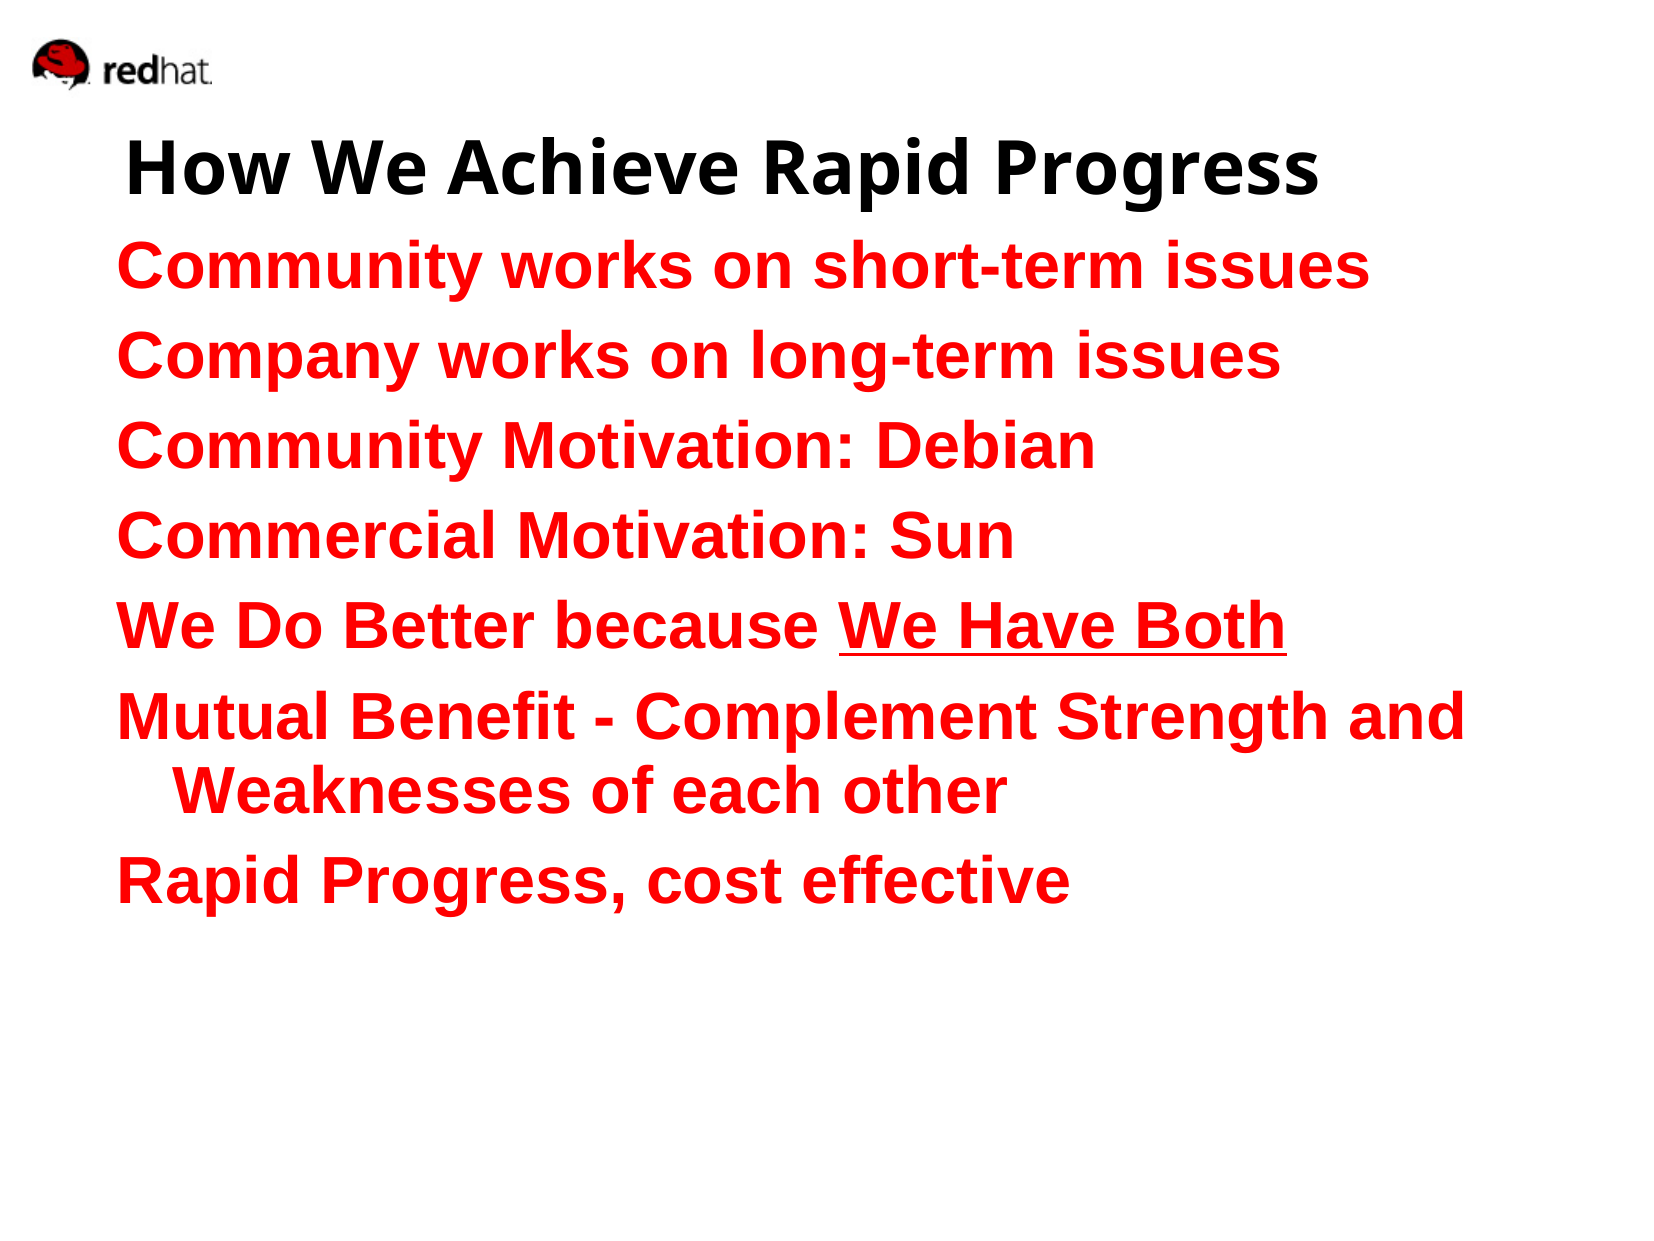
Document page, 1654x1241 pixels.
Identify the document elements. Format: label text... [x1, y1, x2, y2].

list Community works on short-term issues Company works on long-term issues Community Motivation: Debian Commercial Motivation: Sun We Do Better because We Have Both Mutual Benefit - Complement Strength and Weaknesses of each other Rapid Progress, cost effective [116, 228, 1522, 1127]
title How We Achieve Rapid Progress [123, 110, 1529, 221]
picture [31, 37, 212, 98]
